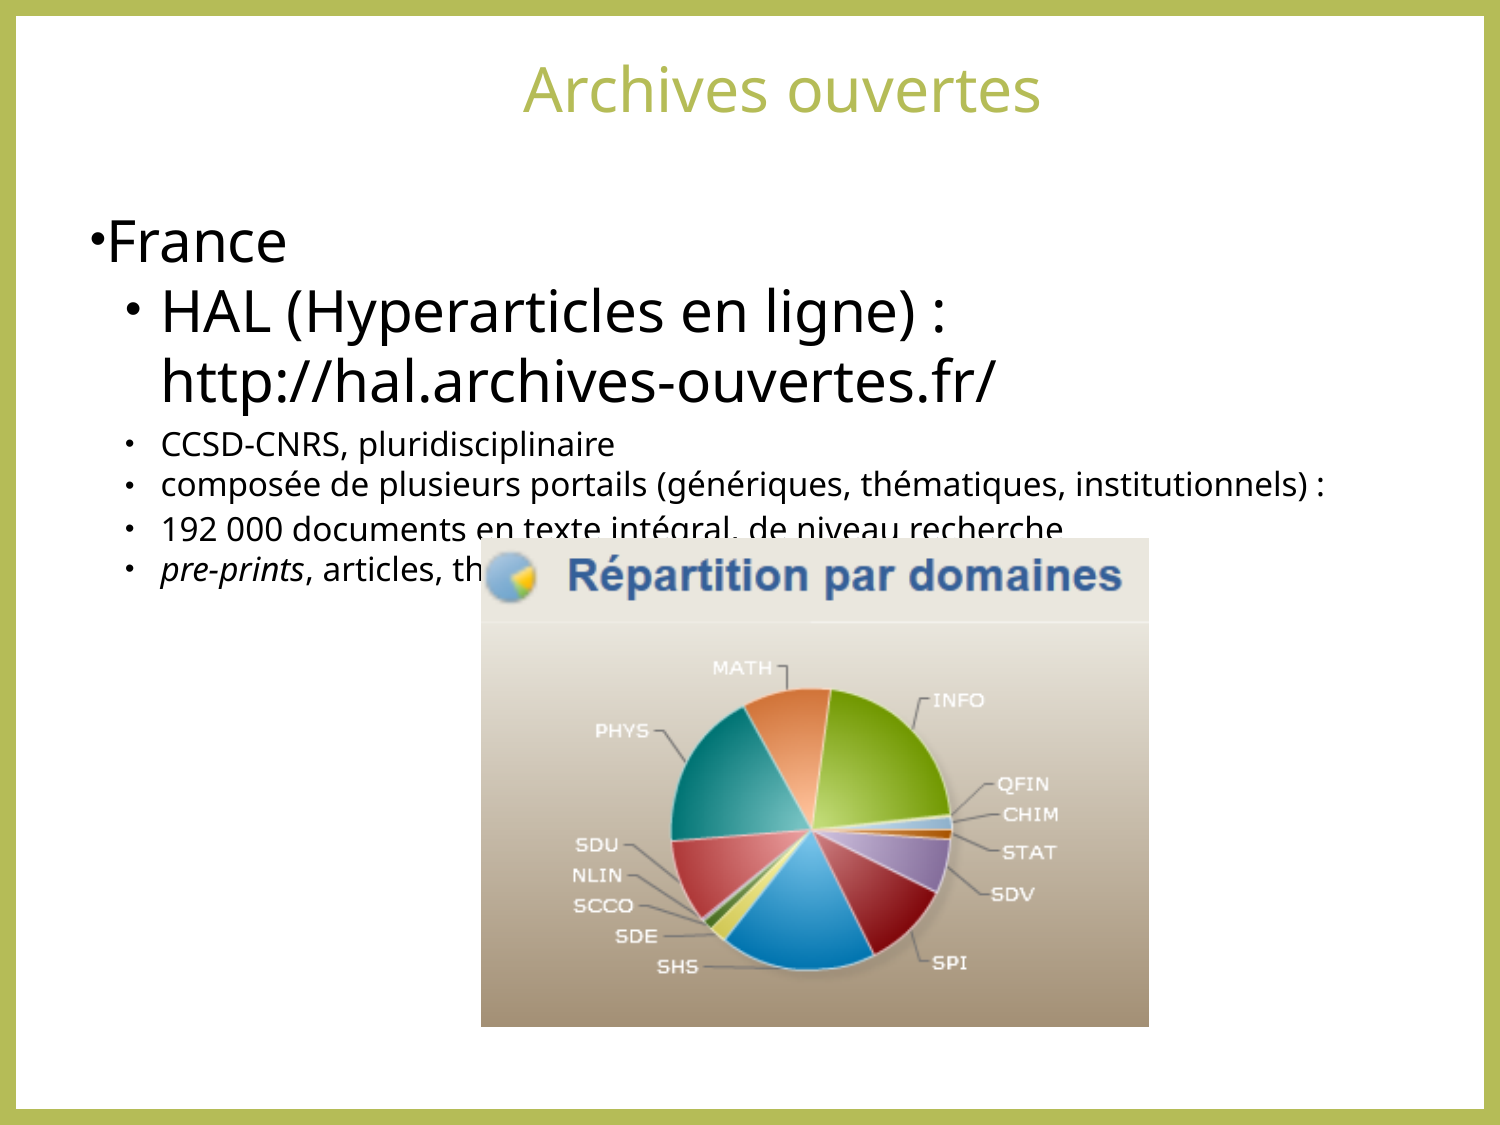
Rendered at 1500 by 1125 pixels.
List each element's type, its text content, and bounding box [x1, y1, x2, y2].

text_box France HAL (Hyperarticles en ligne) : http://hal.archives-ouvertes.fr/ CCSD-CNRS, pluridisciplinaire composée de plusieurs portails (génériques, thématiques, institutionnels) : 192 000 documents en texte intégral, de niveau recherche pre-prints, articles, thèses, HDR, communications… [75, 196, 1425, 1059]
text_box [0, 0, 1500, 1125]
text_box Archives ouvertes [108, 42, 1459, 161]
picture [481, 538, 1149, 1027]
